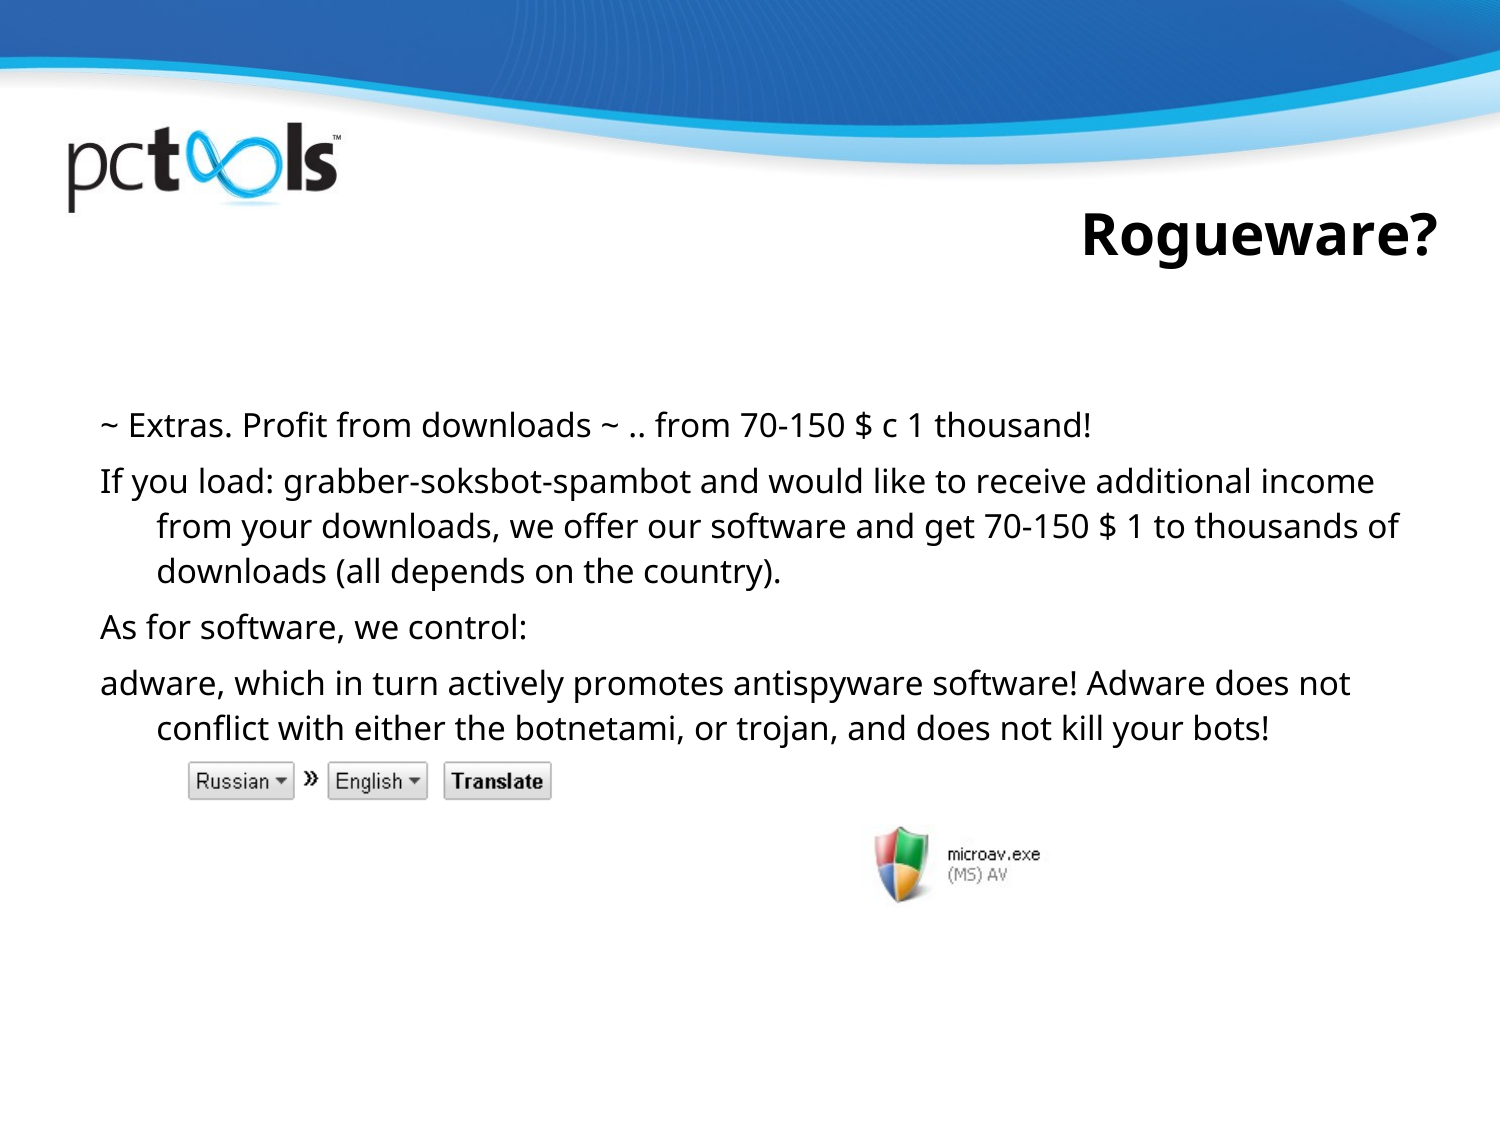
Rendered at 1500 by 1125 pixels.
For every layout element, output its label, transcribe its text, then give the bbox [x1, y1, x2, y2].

picture [0, 0, 1500, 222]
title Rogueware? [88, 146, 1439, 319]
list ~ Extras. Profit from downloads ~ .. from 70-150 $ c 1 thousand! If you load: grabber-soksbot-spambot and would like to receive additional income from your downloads, we offer our software and get 70-150 $ 1 to thousands of downloads (all depends on the country). As for software, we control: adware, which in turn actively promotes antispyware software! Adware does not conflict with either the botnetami, or trojan, and does not kill your bots! [100, 290, 1451, 1019]
picture [179, 749, 563, 813]
picture [861, 824, 1051, 908]
picture [194, 138, 207, 146]
